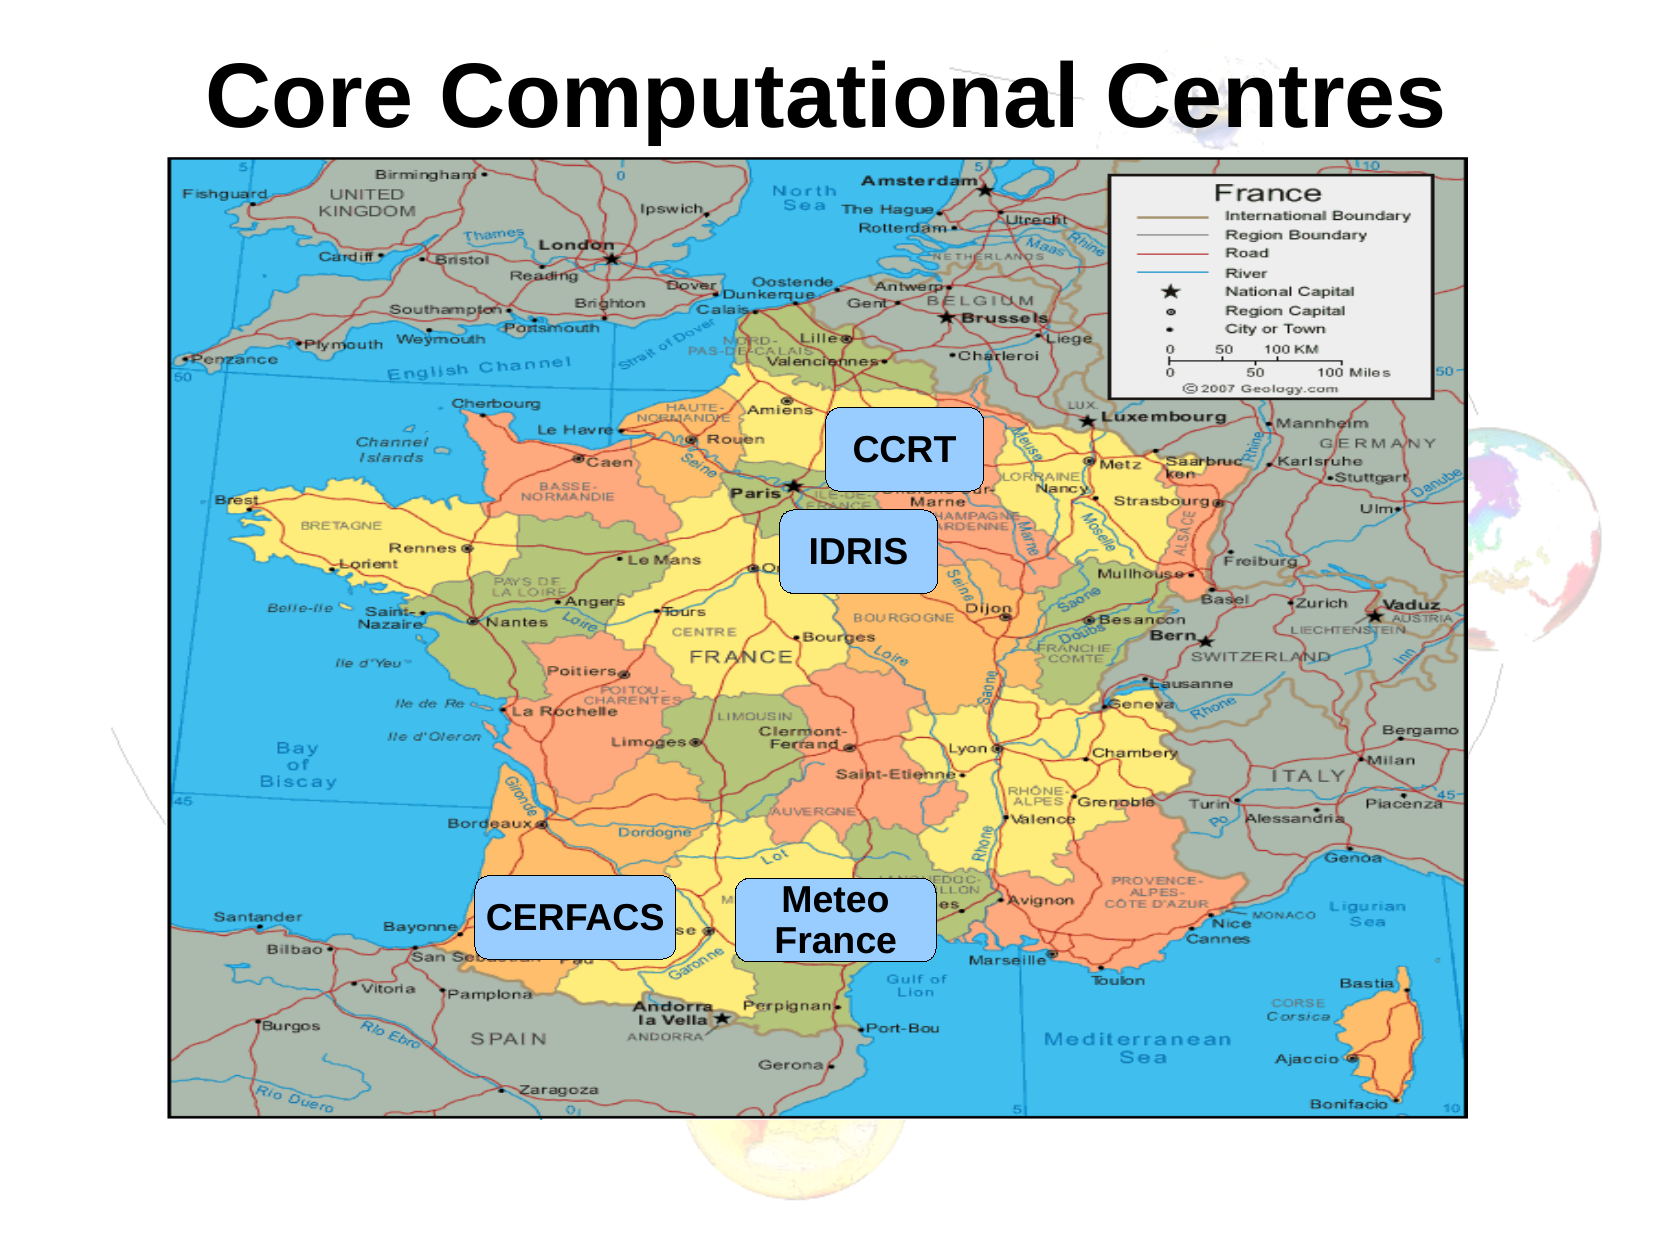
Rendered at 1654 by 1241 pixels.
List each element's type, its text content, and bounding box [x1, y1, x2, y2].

text_box IDRIS [779, 509, 938, 594]
picture [0, 0, 1654, 1241]
text_box CERFACS [474, 875, 676, 960]
title Core Computational Centres [82, 20, 1571, 171]
text_box CCRT [825, 407, 984, 492]
text_box Meteo France [735, 878, 937, 962]
